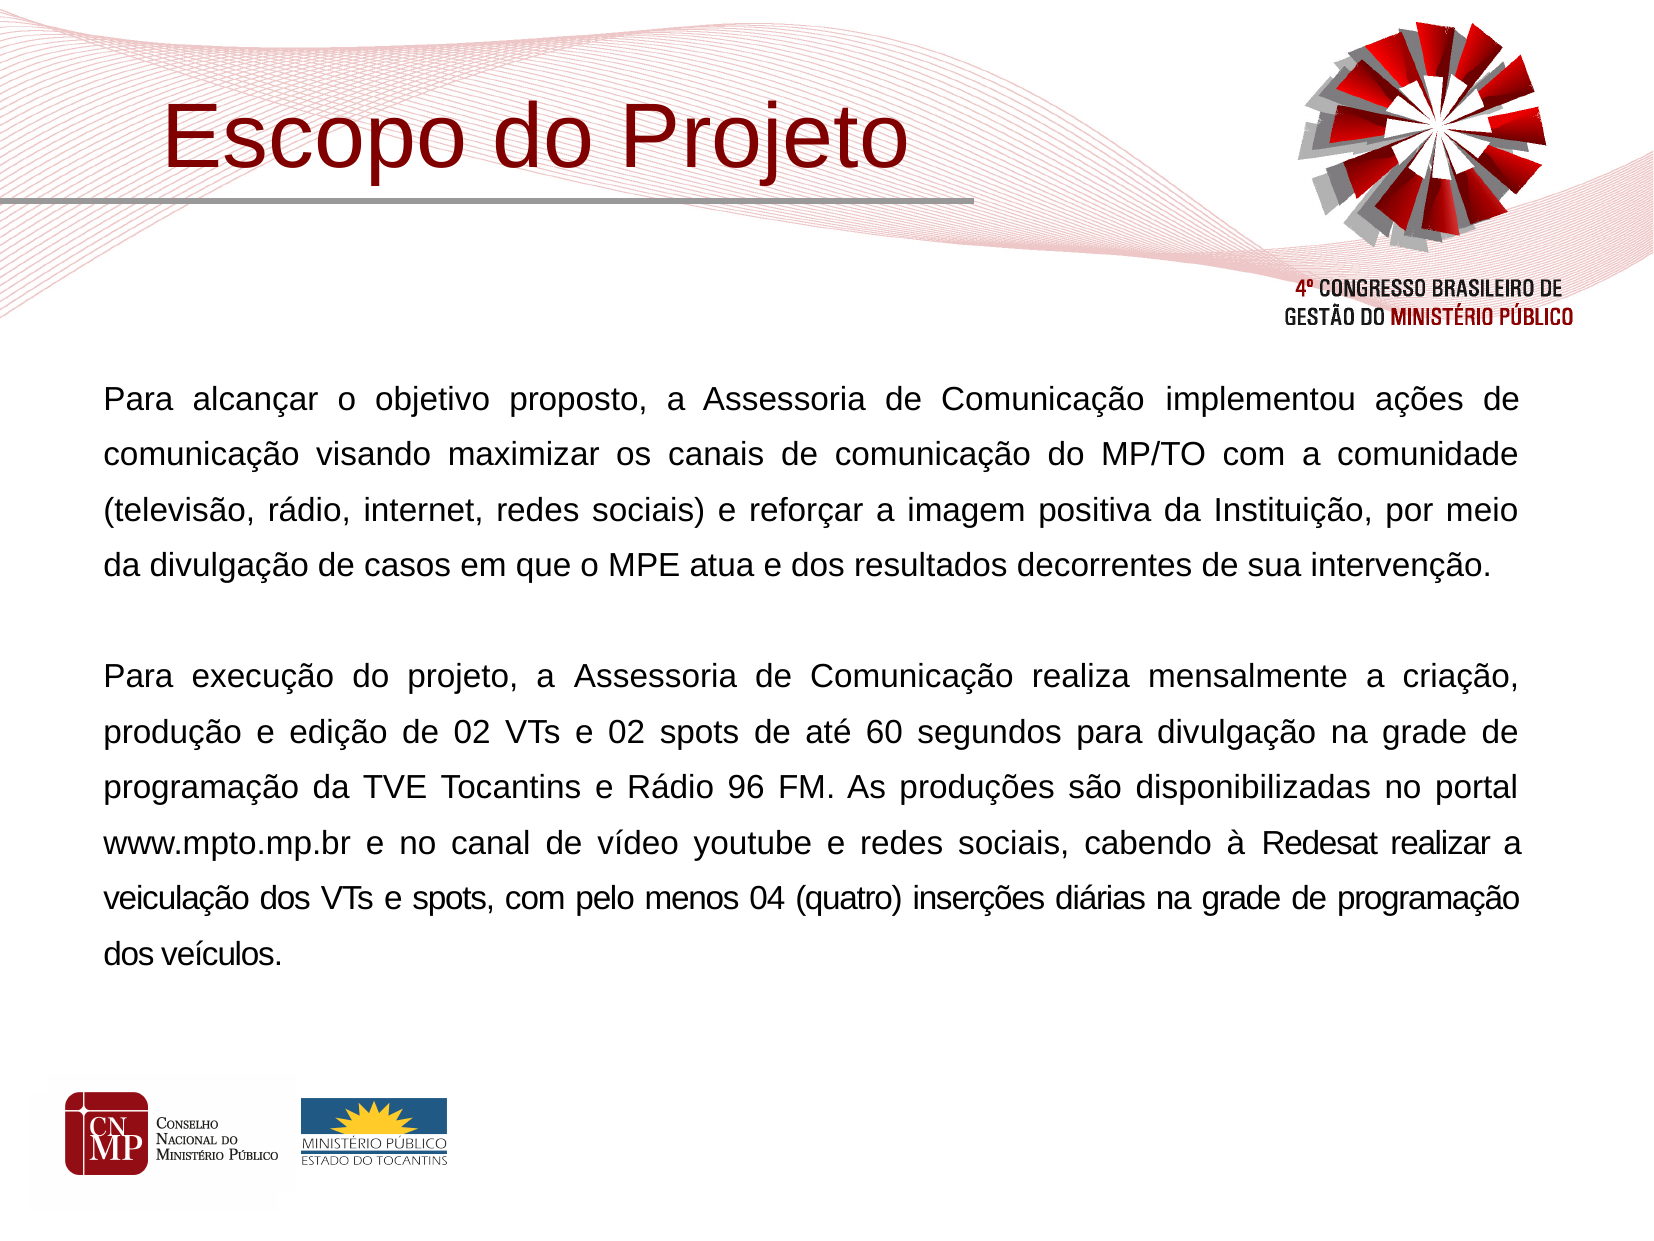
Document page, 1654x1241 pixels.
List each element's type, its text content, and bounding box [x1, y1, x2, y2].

text_box Para alcançar o objetivo proposto, a Assessoria de Comunicação implementou ações de comunicação visando maximizar os canais de comunicação do MP/TO com a comunidade (televisão, rádio, internet, redes sociais) e reforçar a imagem positiva da Instituição, por meio da divulgação de casos em que o MPE atua e dos resultados decorrentes de sua intervenção. Para execução do projeto, a Assessoria de Comunicação realiza mensalmente a criação, produção e edição de 02 VTs e 02 spots de até 60 segundos para divulgação na grade de programação da TVE Tocantins e Rádio 96 FM. As produções são disponibilizadas no portal www.mpto.mp.br e no canal de vídeo youtube e redes sociais, cabendo à Redesat realizar a veiculação dos VTs e spots, com pelo menos 04 (quatro) inserções diárias na grade de programação dos veículos. [88, 354, 1536, 966]
picture [301, 1098, 447, 1166]
text_box Escopo do Projeto [47, 77, 1052, 195]
picture [29, 1074, 296, 1211]
picture [0, 9, 1654, 325]
